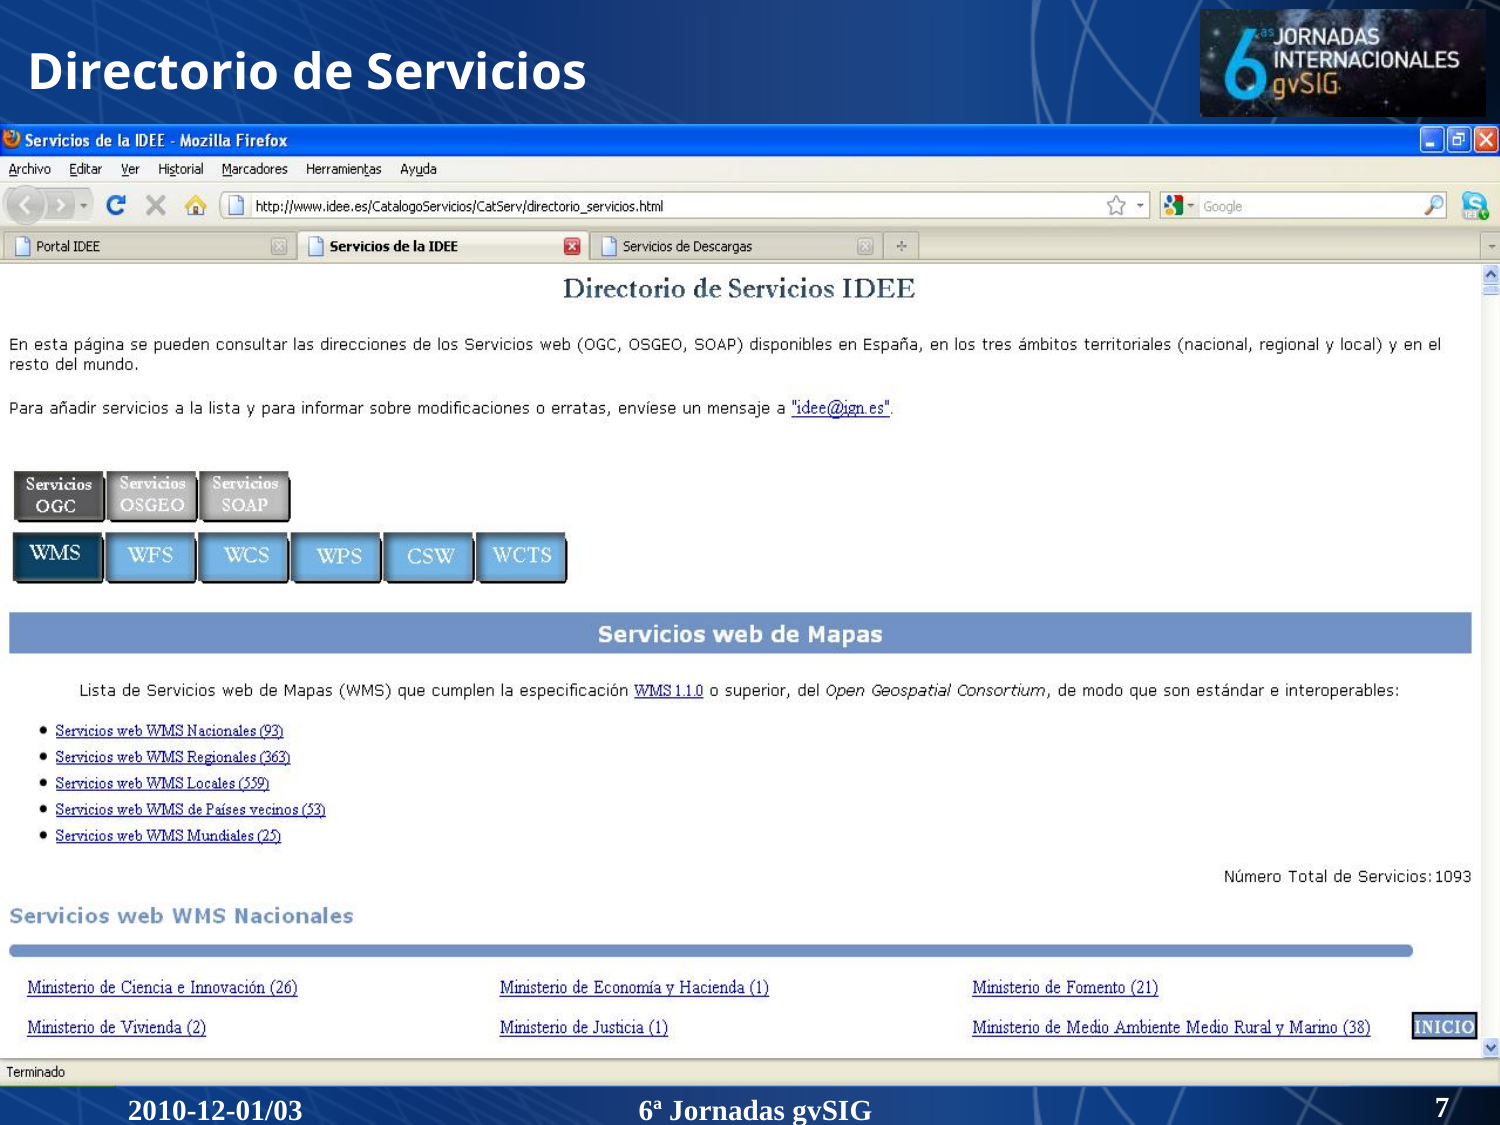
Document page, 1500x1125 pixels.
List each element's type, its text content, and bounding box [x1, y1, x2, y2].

title Directorio de Servicios [0, 31, 1276, 107]
picture [0, 0, 1500, 1125]
